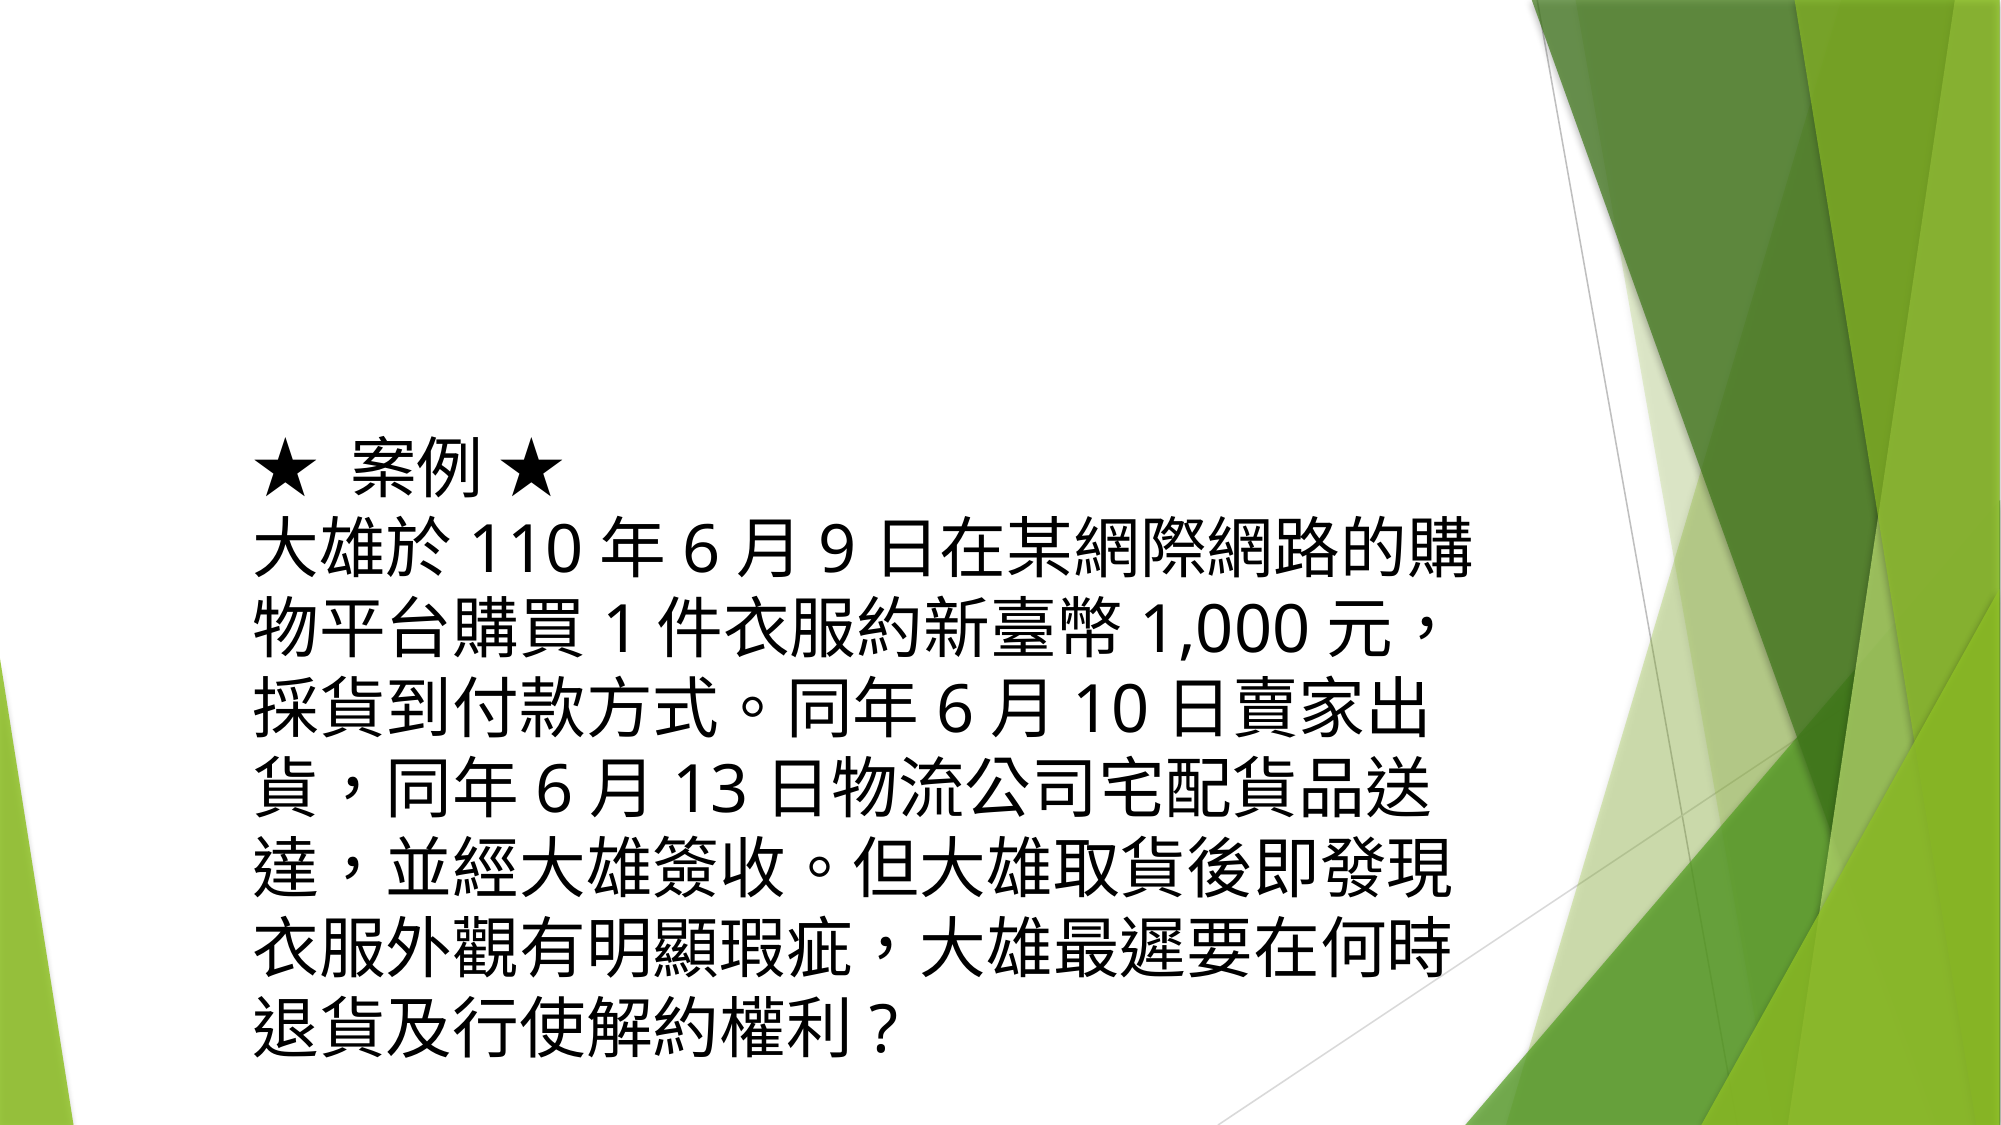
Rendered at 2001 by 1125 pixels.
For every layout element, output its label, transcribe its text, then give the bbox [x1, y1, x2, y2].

text_box ★ 案例 ★ 大雄於110年6月9日在某網際網路的購物平台購買1件衣服約新臺幣1,000元，採貨到付款方式。同年6月10日賣家出貨，同年6月13日物流公司宅配貨品送達，並經大雄簽收。但大雄取貨後即發現衣服外觀有明顯瑕疵，大雄最遲要在何時退貨及行使解約權利? [237, 418, 1500, 1074]
